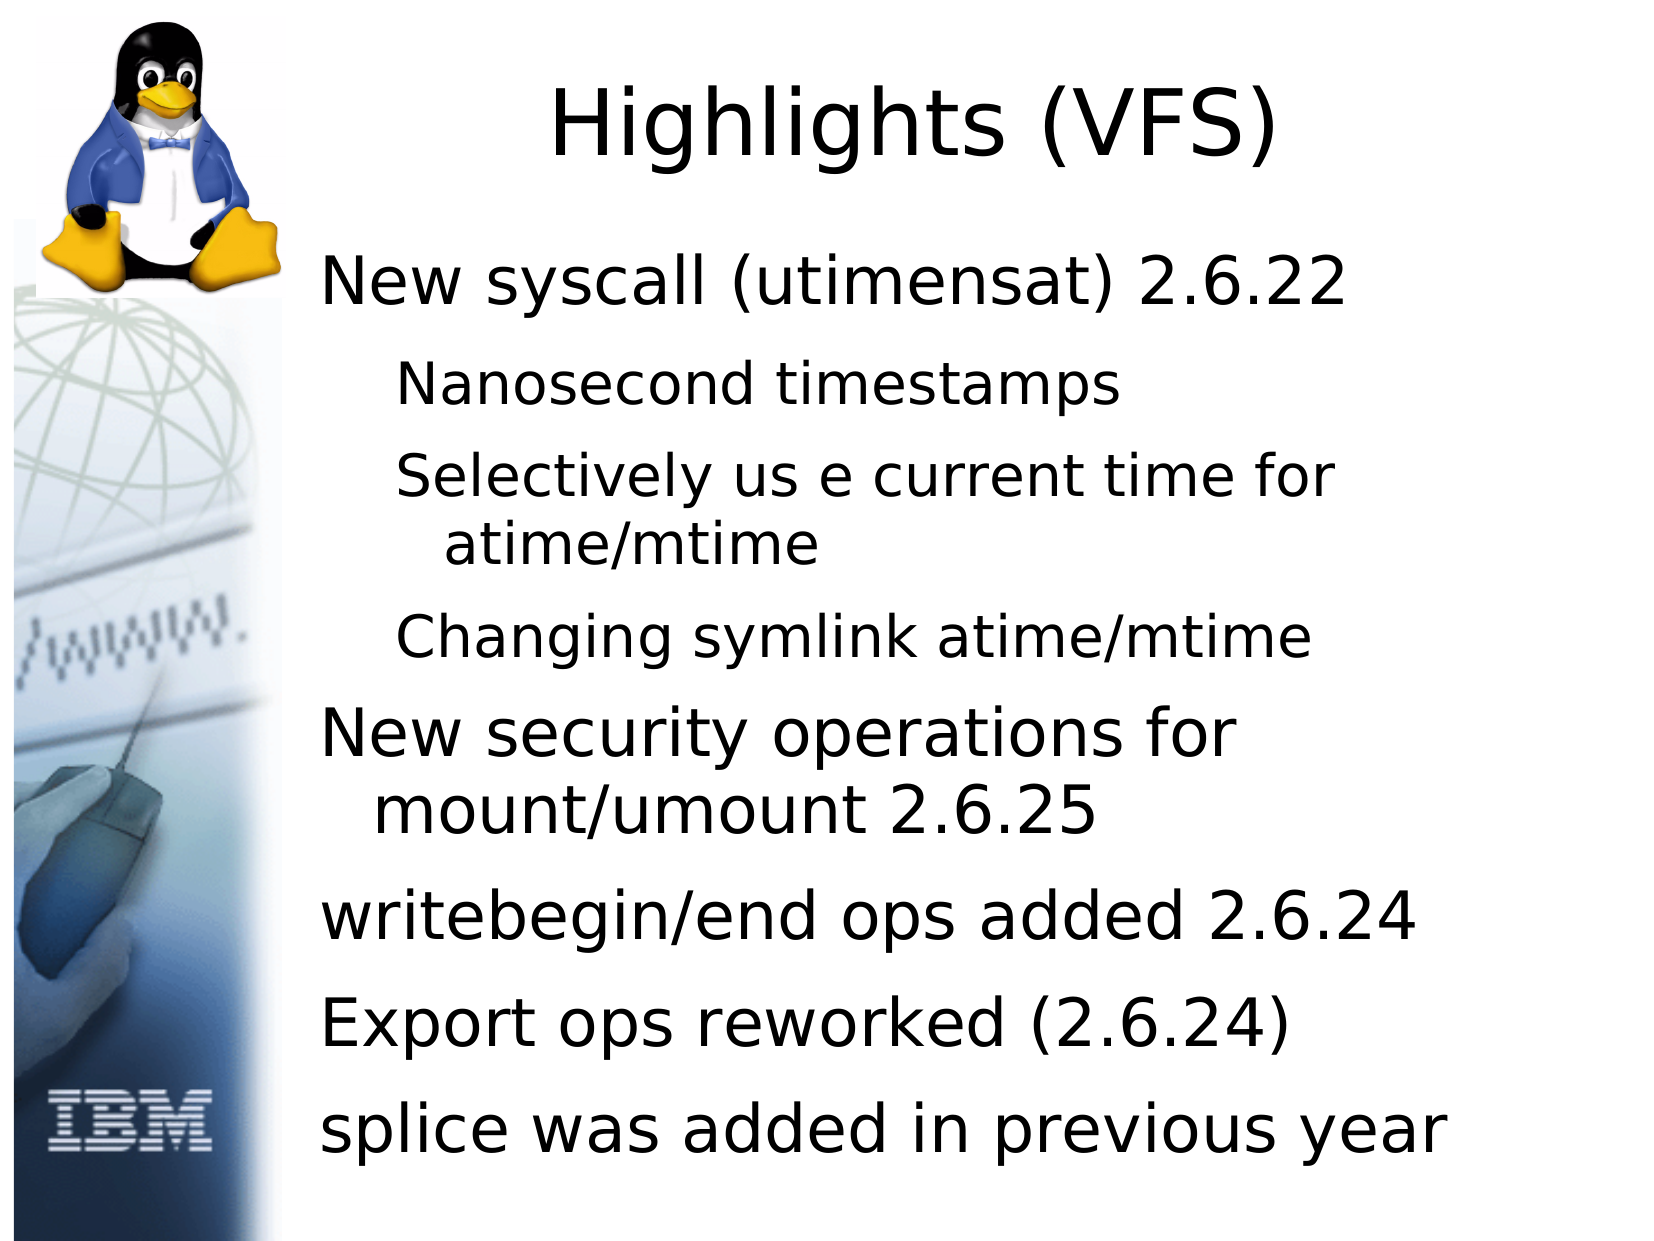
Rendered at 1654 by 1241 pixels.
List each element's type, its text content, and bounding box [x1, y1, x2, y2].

title Highlights (VFS) [301, 39, 1528, 209]
list New syscall (utimensat) 2.6.22 Nanosecond timestamps Selectively us e current time for atime/mtime Changing symlink atime/mtime New security operations for mount/umount 2.6.25 writebegin/end ops added 2.6.24 Export ops reworked (2.6.24) splice was added in previous year [301, 243, 1520, 1182]
